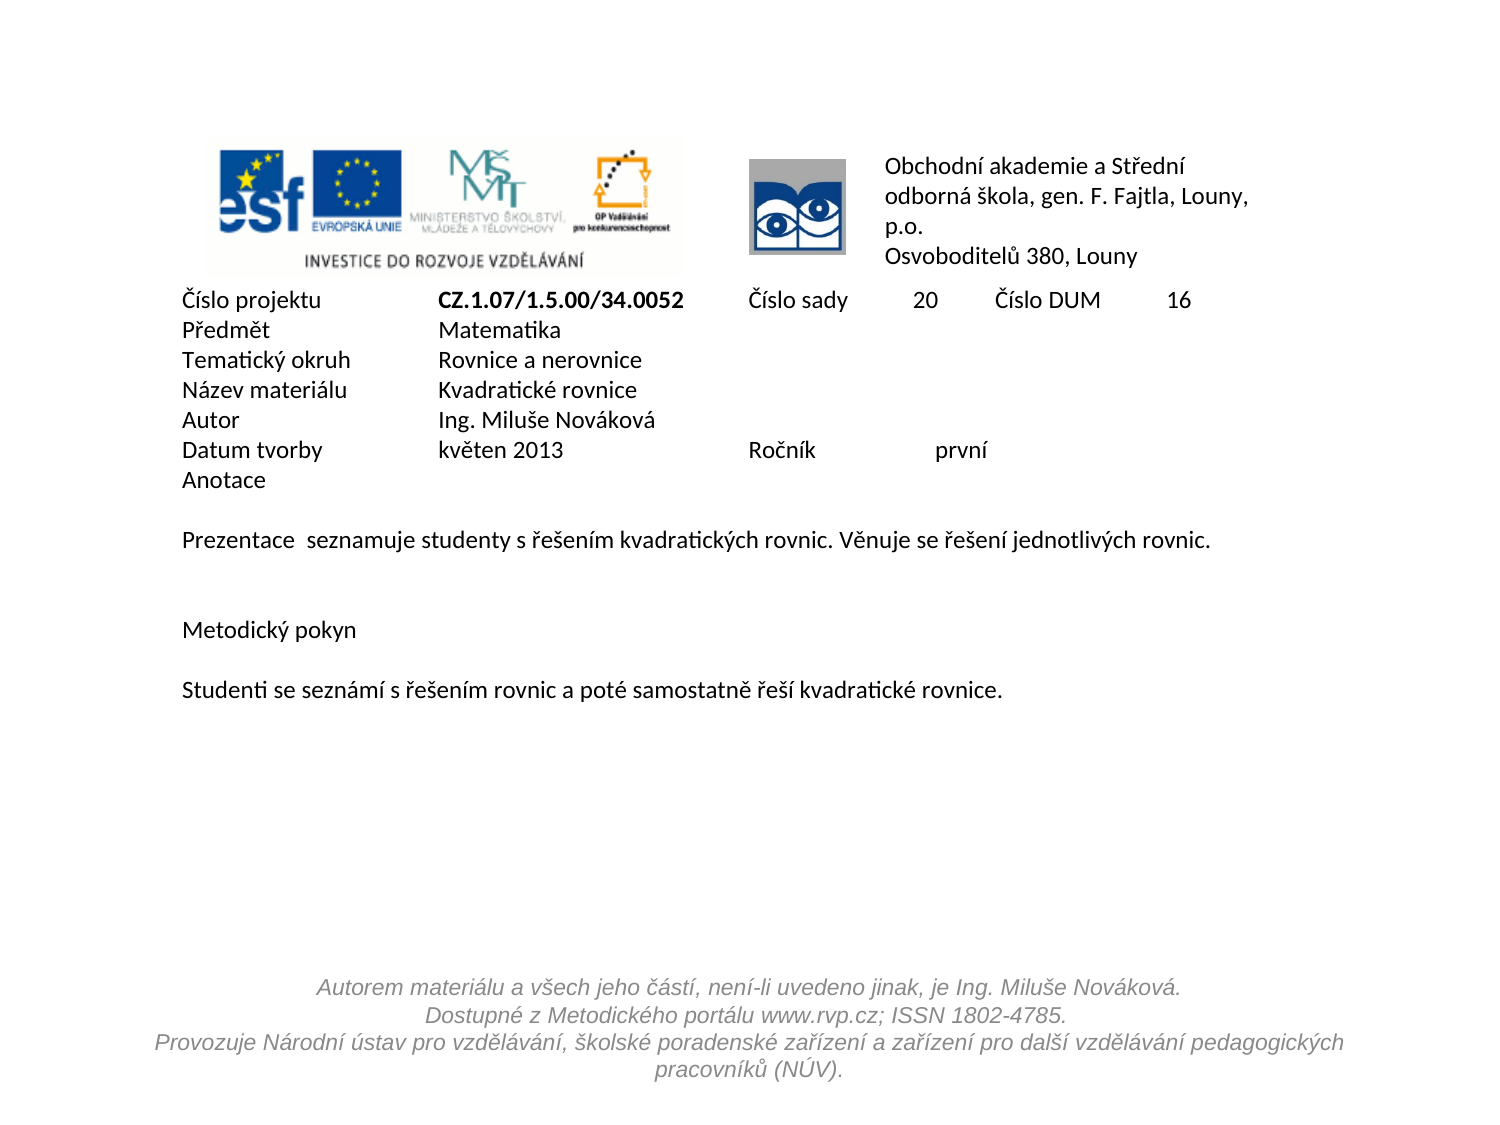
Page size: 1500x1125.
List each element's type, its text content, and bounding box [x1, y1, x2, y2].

table_cell 16 [1149, 283, 1277, 313]
text_box Autorem materiálu a všech jeho částí, není-li uvedeno jinak, je Ing. Miluše Nováková. Dostupné z Metodického portálu www.rvp.cz; ISSN 1802-4785. Provozuje Národní ústav pro vzdělávání, školské poradenské zařízení a zařízení pro další vzdělávání pedagogických pracovníků (NÚV). [135, 1011, 1365, 1072]
table_cell Ing. Miluše Nováková [427, 404, 1277, 434]
table_cell Autor [171, 404, 427, 434]
table_cell květen 2013 [427, 434, 737, 464]
table_header [737, 136, 873, 283]
table_cell Číslo projektu [171, 283, 427, 313]
table_cell Číslo DUM [984, 283, 1149, 313]
table_cell CZ.1.07/1.5.00/34.0052 [427, 283, 737, 313]
table_cell Ročník [737, 434, 918, 464]
table_cell Anotace Prezentace seznamuje studenty s řešením kvadratických rovnic. Věnuje se řešení jednotlivých rovnic. [171, 464, 1277, 614]
picture [206, 137, 684, 277]
table_header [171, 136, 737, 283]
table_cell Tematický okruh [171, 343, 427, 374]
table_cell Matematika [427, 313, 1277, 343]
table_cell Datum tvorby [171, 434, 427, 464]
table_cell Metodický pokyn Studenti se seznámí s řešením rovnic a poté samostatně řeší kvadratické rovnice. [171, 614, 1277, 764]
picture [749, 159, 846, 255]
table_cell Kvadratické rovnice [427, 374, 1277, 404]
table_cell první [918, 434, 1277, 464]
table_cell Číslo sady [737, 283, 896, 313]
table_cell Rovnice a nerovnice [427, 343, 1277, 374]
table_header Obchodní akademie a Střední odborná škola, gen. F. Fajtla, Louny, p.o. Osvoboditelů 380, Louny [873, 136, 1277, 283]
table_cell 20 [896, 283, 984, 313]
table_cell Název materiálu [171, 374, 427, 404]
table_cell Předmět [171, 313, 427, 343]
